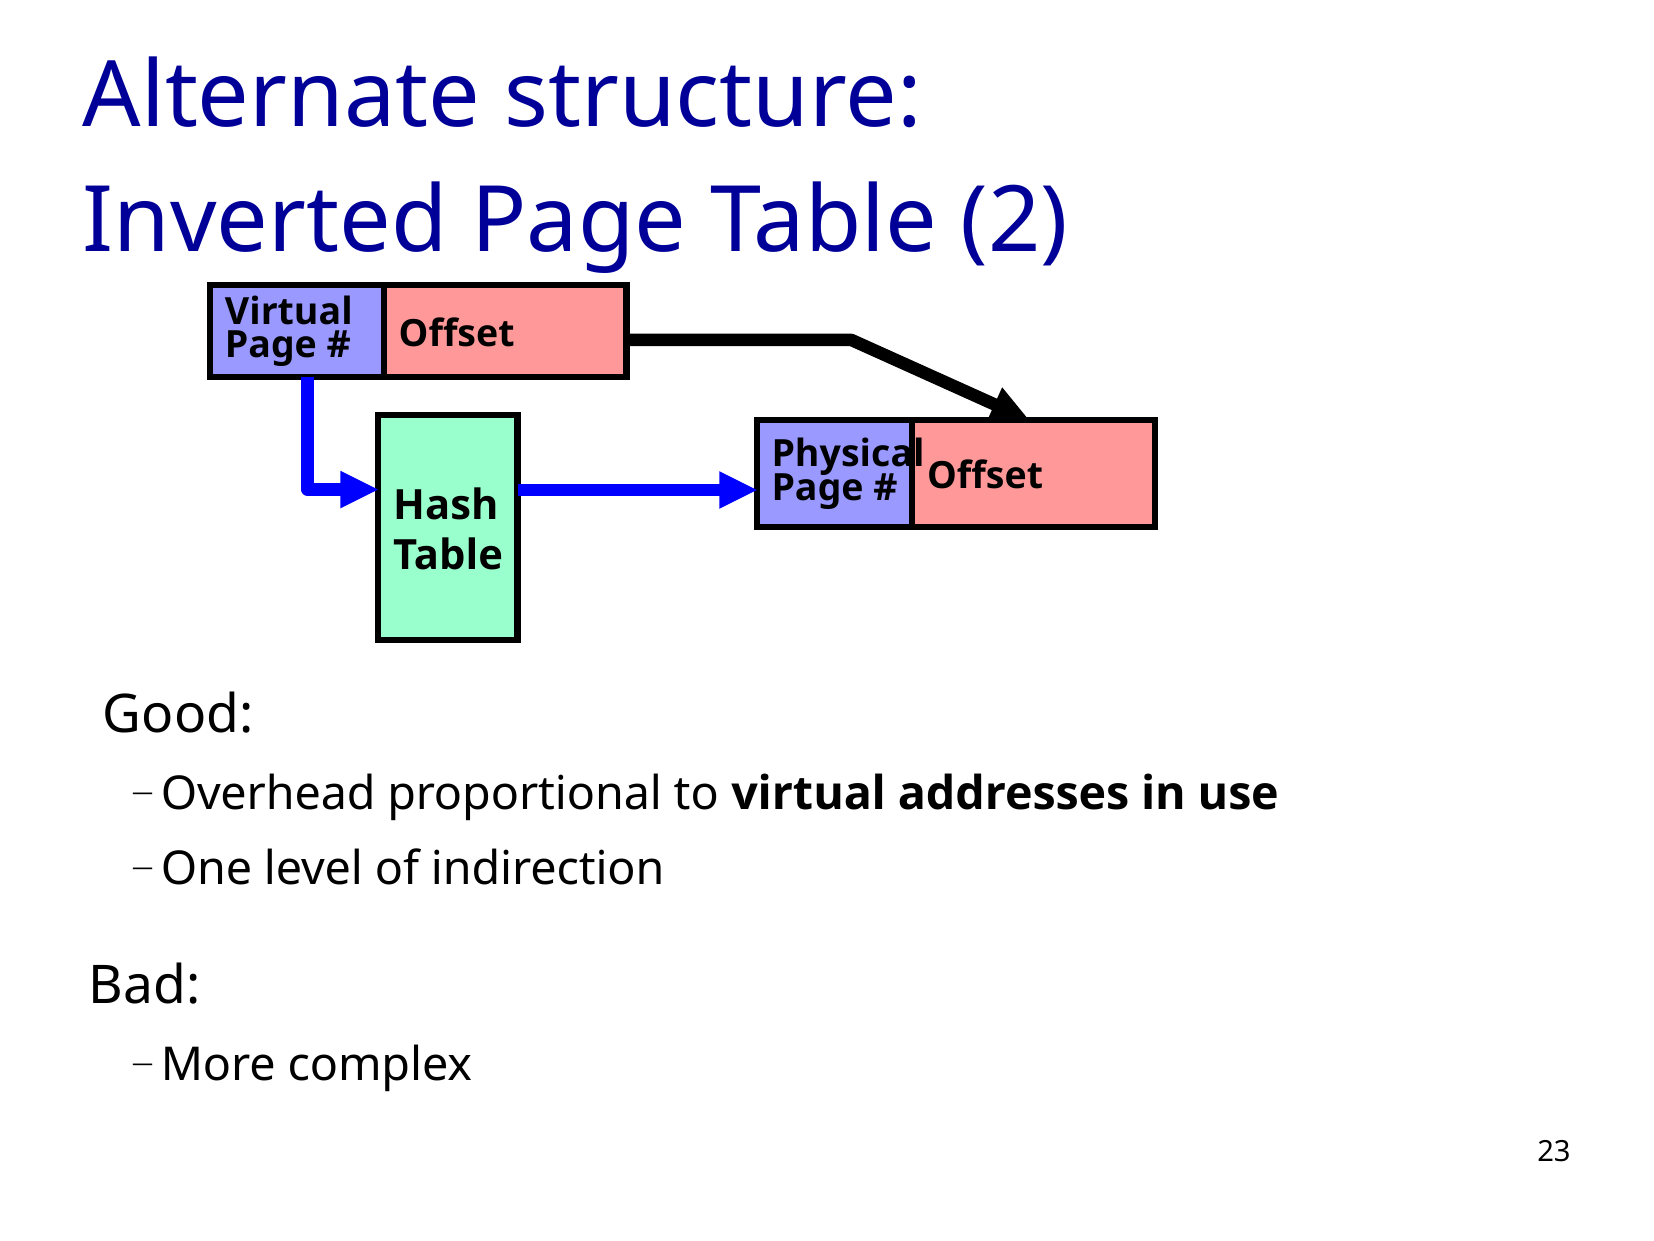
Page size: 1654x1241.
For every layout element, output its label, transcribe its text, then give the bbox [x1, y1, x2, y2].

text_box Offset [913, 420, 1155, 527]
text_box Virtual Page # [210, 285, 384, 377]
text_box Offset [384, 285, 627, 377]
title Alternate structure: Inverted Page Table (2) [82, 49, 1571, 257]
list Good: Overhead proportional to virtual addresses in use One level of indirection Bad: More complex [60, 675, 1571, 1096]
text_box Hash Table [378, 414, 518, 640]
text_box Physical Page # [756, 420, 913, 527]
